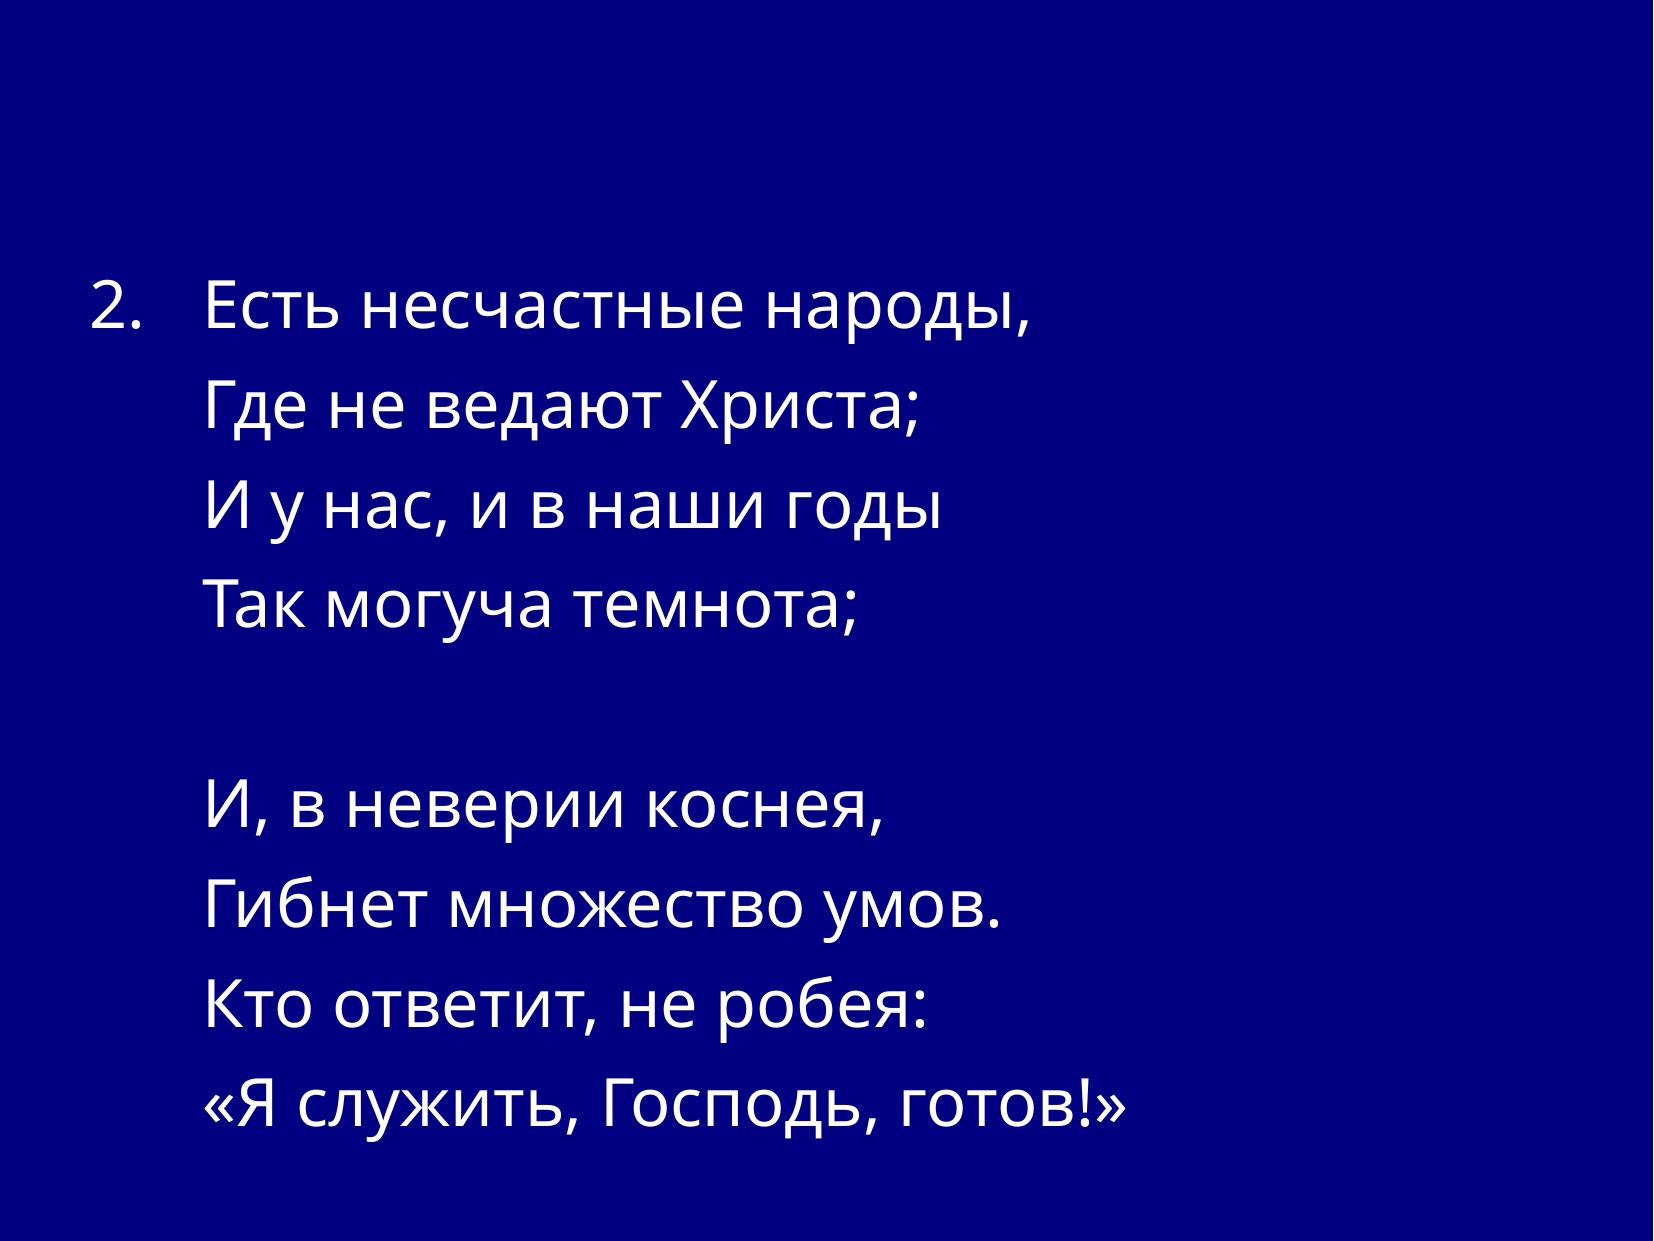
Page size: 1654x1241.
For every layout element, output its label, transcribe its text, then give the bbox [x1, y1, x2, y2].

text_box 2. Есть несчастные народы, Где не ведают Христа; И у нас, и в наши годы Так могуча темнота; И, в неверии коснея, Гибнет множество умов. Кто ответит, не робея: «Я служить, Господь, готов!» [75, 150, 1576, 1163]
